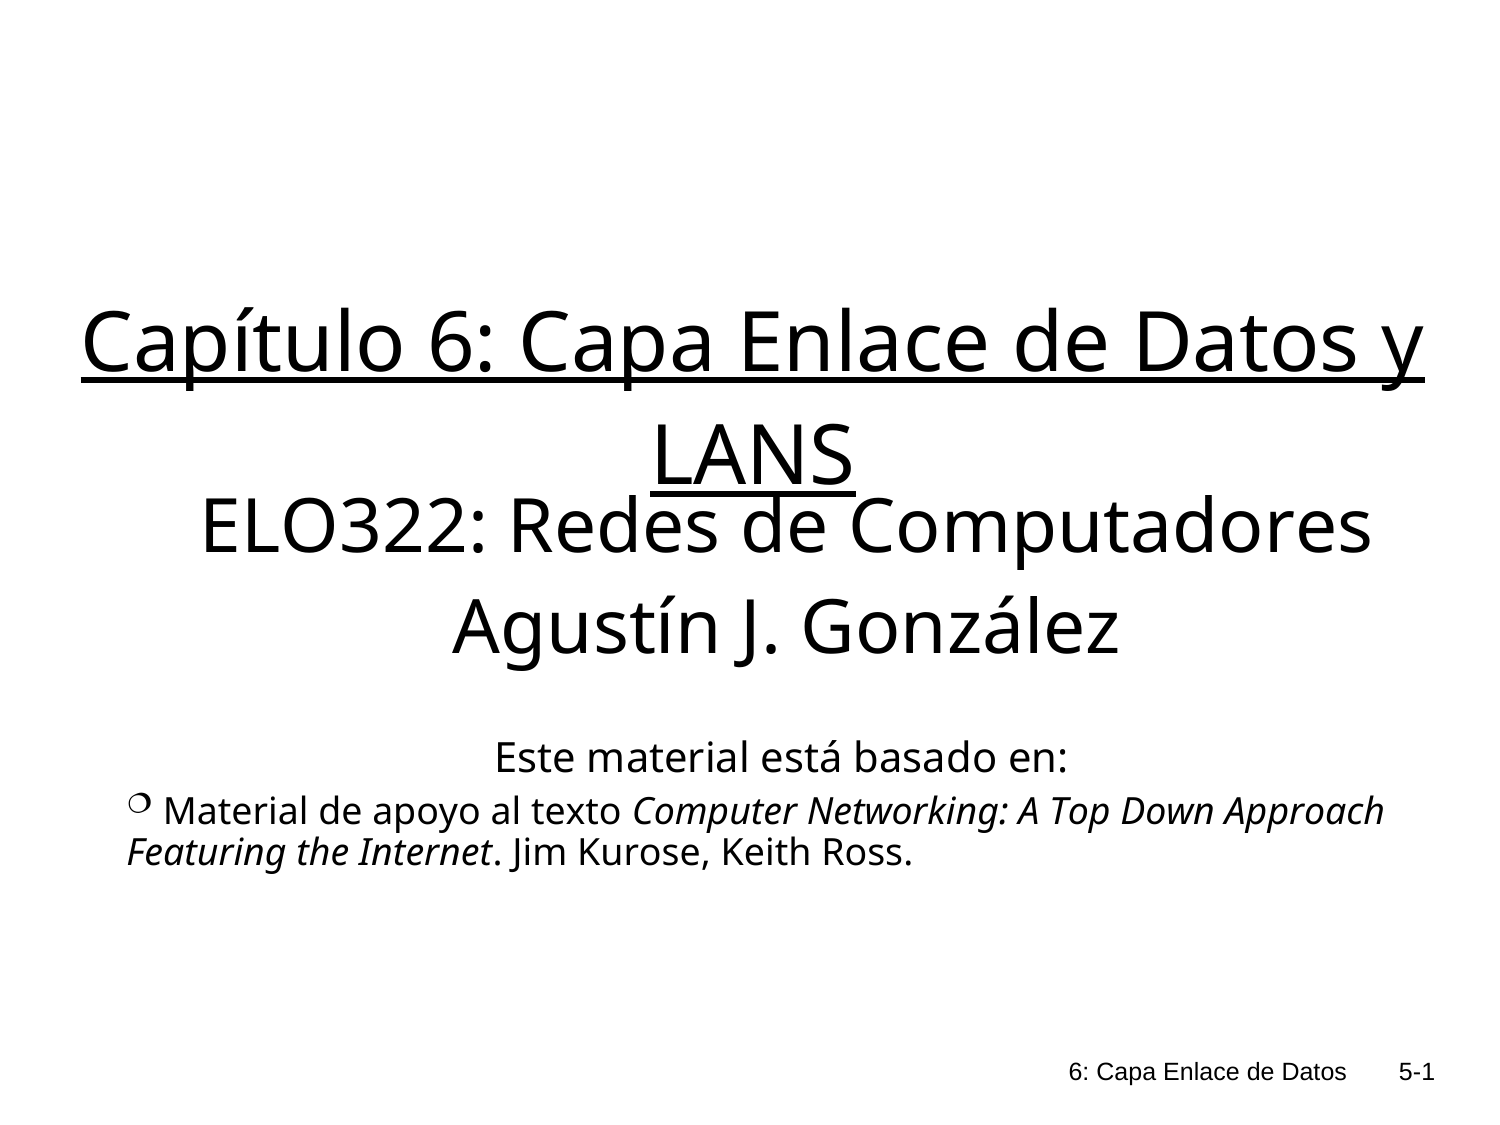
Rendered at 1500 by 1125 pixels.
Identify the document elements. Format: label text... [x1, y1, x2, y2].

title Capítulo 6: Capa Enlace de Datos y LANS [59, 279, 1447, 479]
subtitle ELO322: Redes de Computadores Agustín J. González Este material está basado en: Material de apoyo al texto Computer Networking: A Top Down Approach Featuring the Internet. Jim Kurose, Keith Ross. [36, 479, 1463, 1125]
